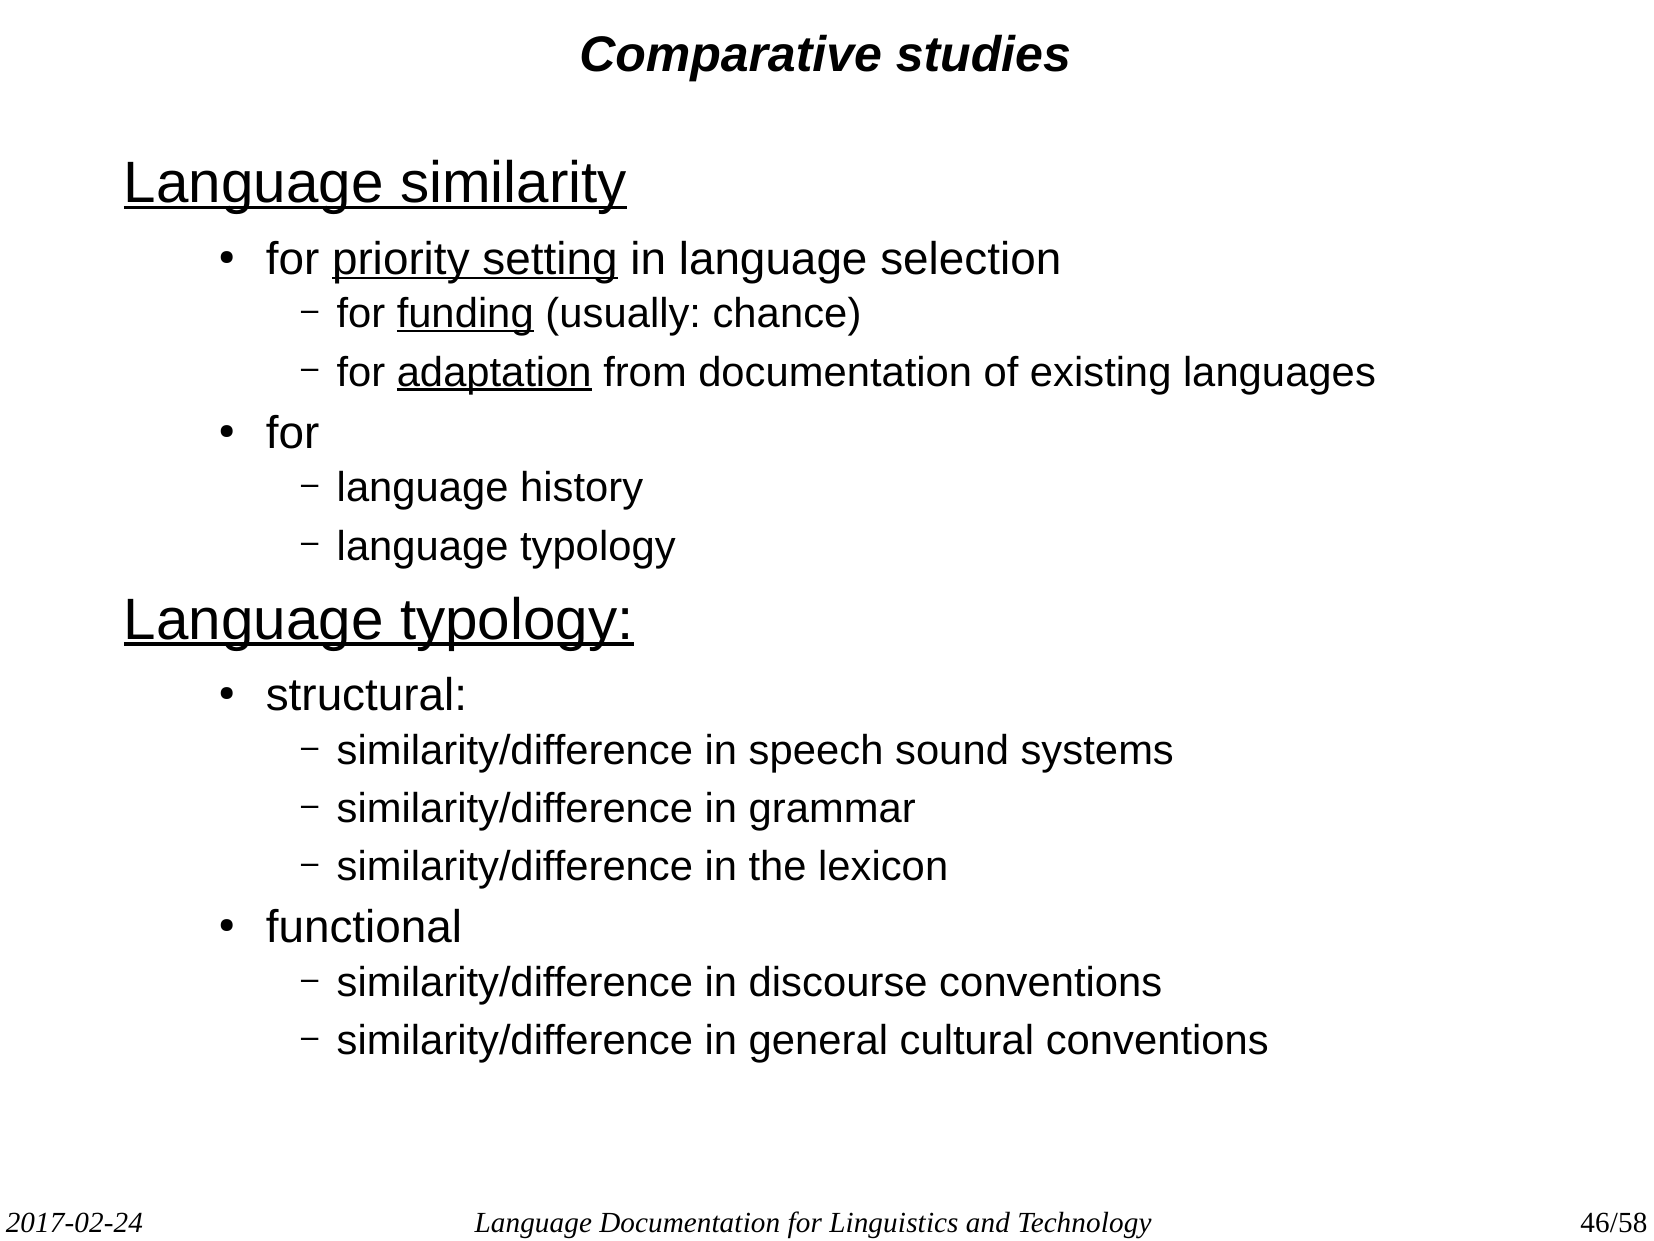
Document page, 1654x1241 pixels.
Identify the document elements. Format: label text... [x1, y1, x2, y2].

list Language similarity for priority setting in language selection for funding (usually: chance) for adaptation from documentation of existing languages for language history language typology Language typology: structural: similarity/difference in speech sound systems similarity/difference in grammar similarity/difference in the lexicon functional similarity/difference in discourse conventions similarity/difference in general cultural conventions [53, 150, 1651, 1193]
title Comparative studies [0, 2, 1654, 106]
